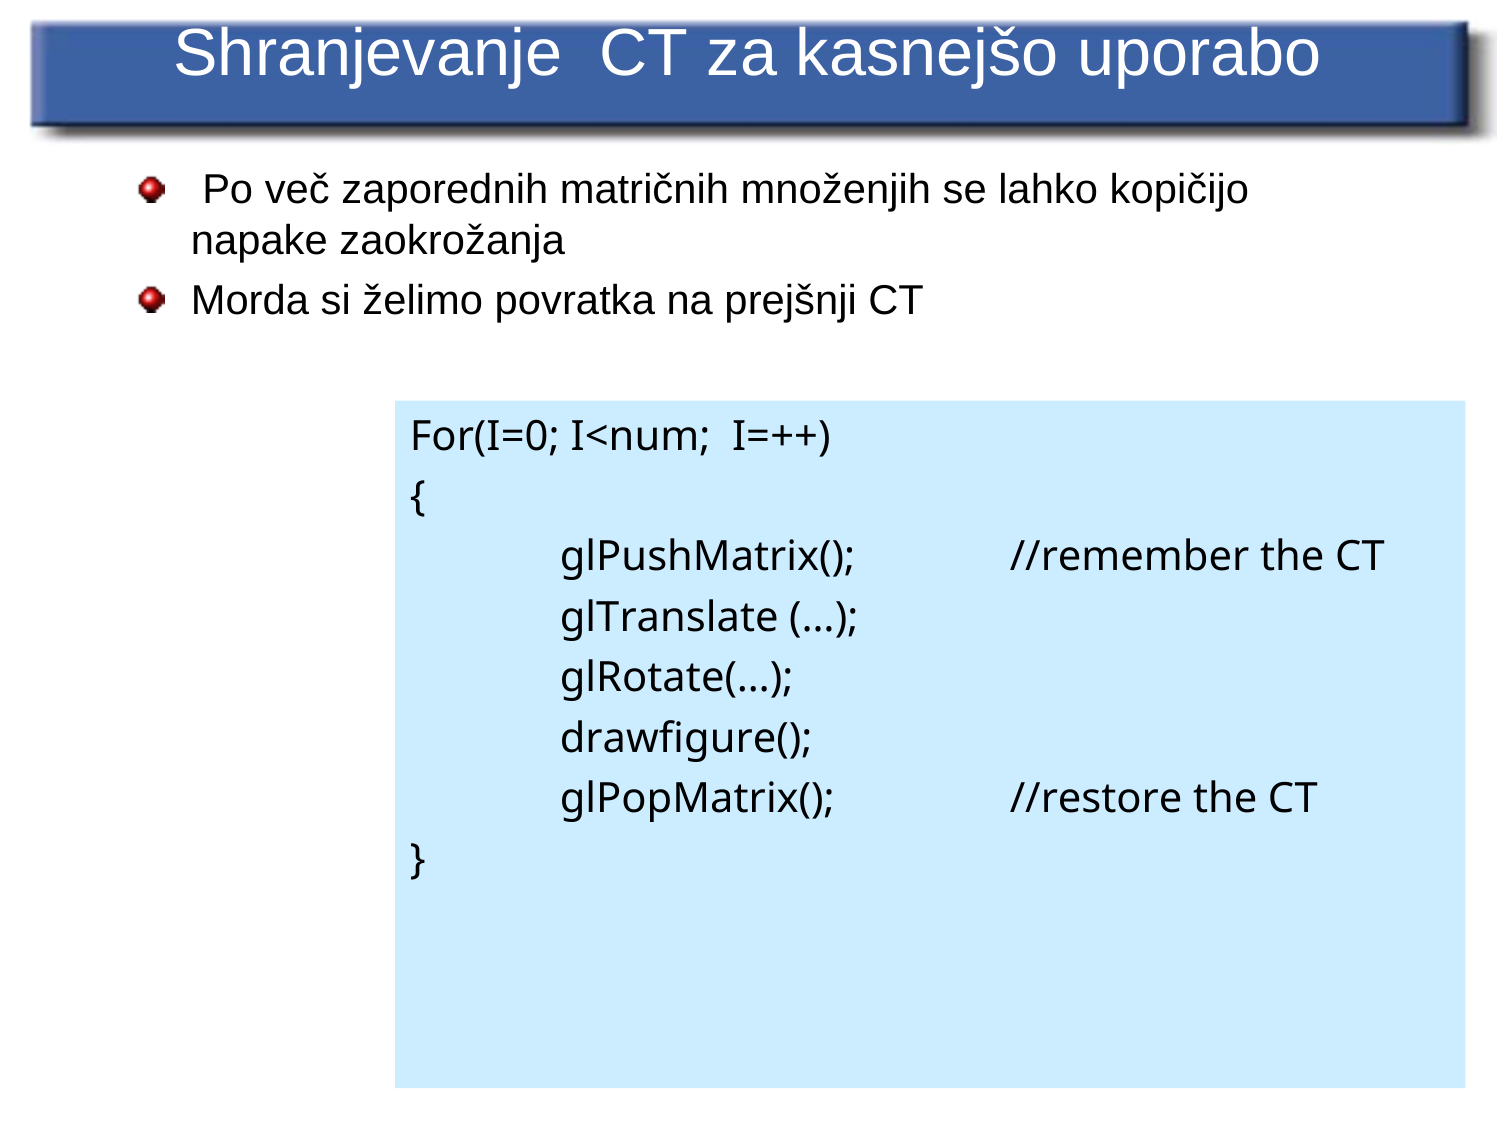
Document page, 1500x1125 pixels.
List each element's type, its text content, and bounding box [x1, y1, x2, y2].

title Shranjevanje CT za kasnejšo uporabo [110, 0, 1386, 97]
picture [29, 18, 1497, 146]
list Po več zaporednih matričnih množenjih se lahko kopičijo napake zaokrožanja Morda si želimo povratka na prejšnji CT [119, 154, 1395, 376]
text_box For(I=0; I<num; I=++) { glPushMatrix(); //remember the CT glTranslate (…); glRotate(…); drawfigure(); glPopMatrix(); //restore the CT } [395, 400, 1466, 1089]
